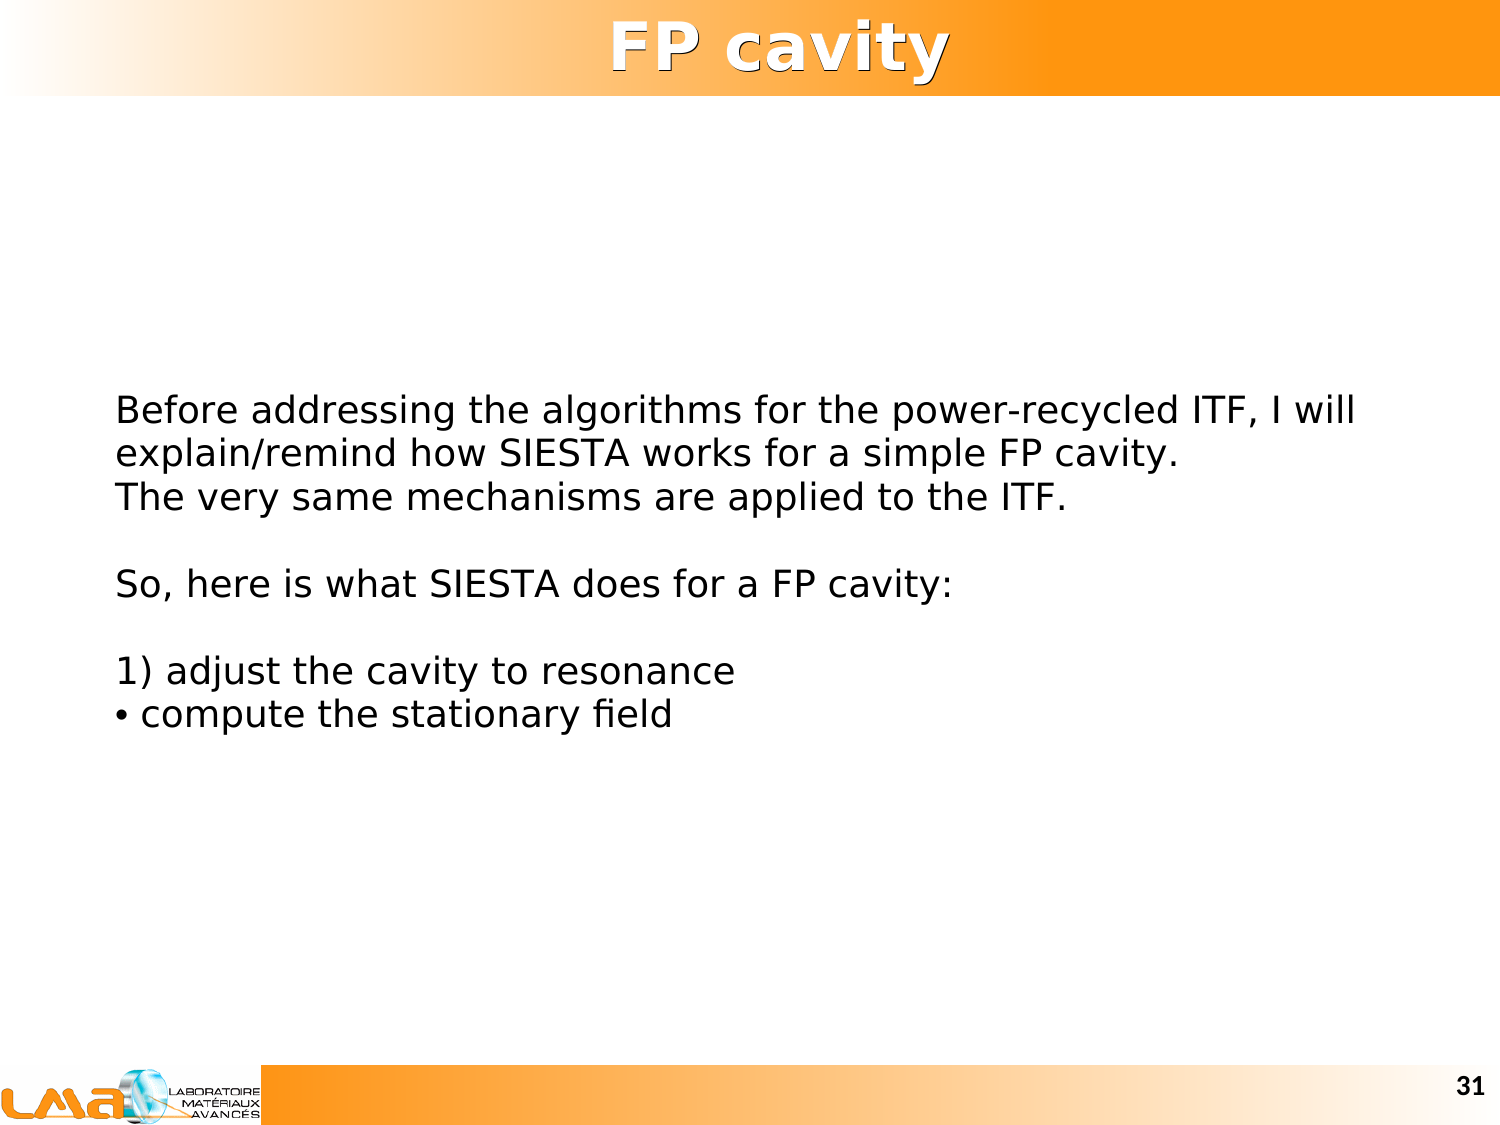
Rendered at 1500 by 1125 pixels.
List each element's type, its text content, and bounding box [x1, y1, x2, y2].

picture [0, 1065, 261, 1125]
title FP cavity [0, 0, 1500, 96]
text_box Before addressing the algorithms for the power-recycled ITF, I will explain/remind how SIESTA works for a simple FP cavity. The very same mechanisms are applied to the ITF. So, here is what SIESTA does for a FP cavity: adjust the cavity to resonance compute the stationary field [100, 381, 1400, 745]
